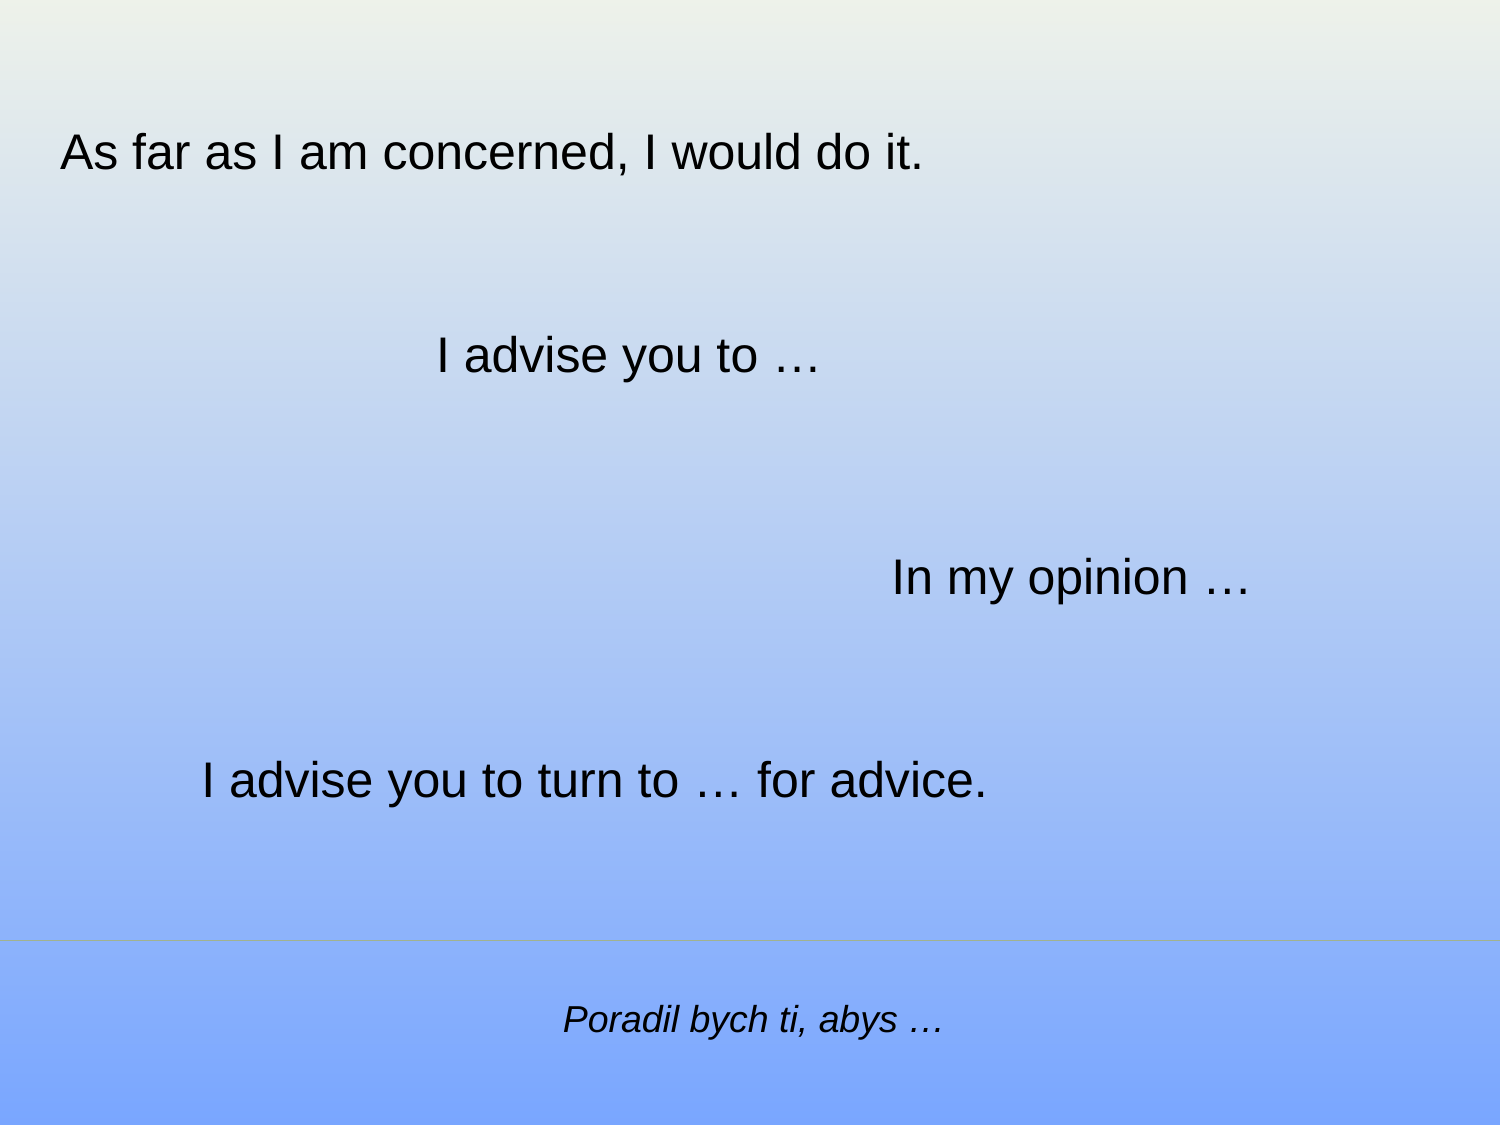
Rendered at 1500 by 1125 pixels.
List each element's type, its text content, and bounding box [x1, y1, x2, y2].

text_box Poradil bych ti, abys … [548, 987, 961, 1049]
text_box I advise you to … [421, 314, 838, 390]
text_box As far as I am concerned, I would do it. [45, 111, 940, 188]
text_box I advise you to turn to … for advice. [186, 739, 1004, 816]
text_box In my opinion … [876, 537, 1268, 613]
